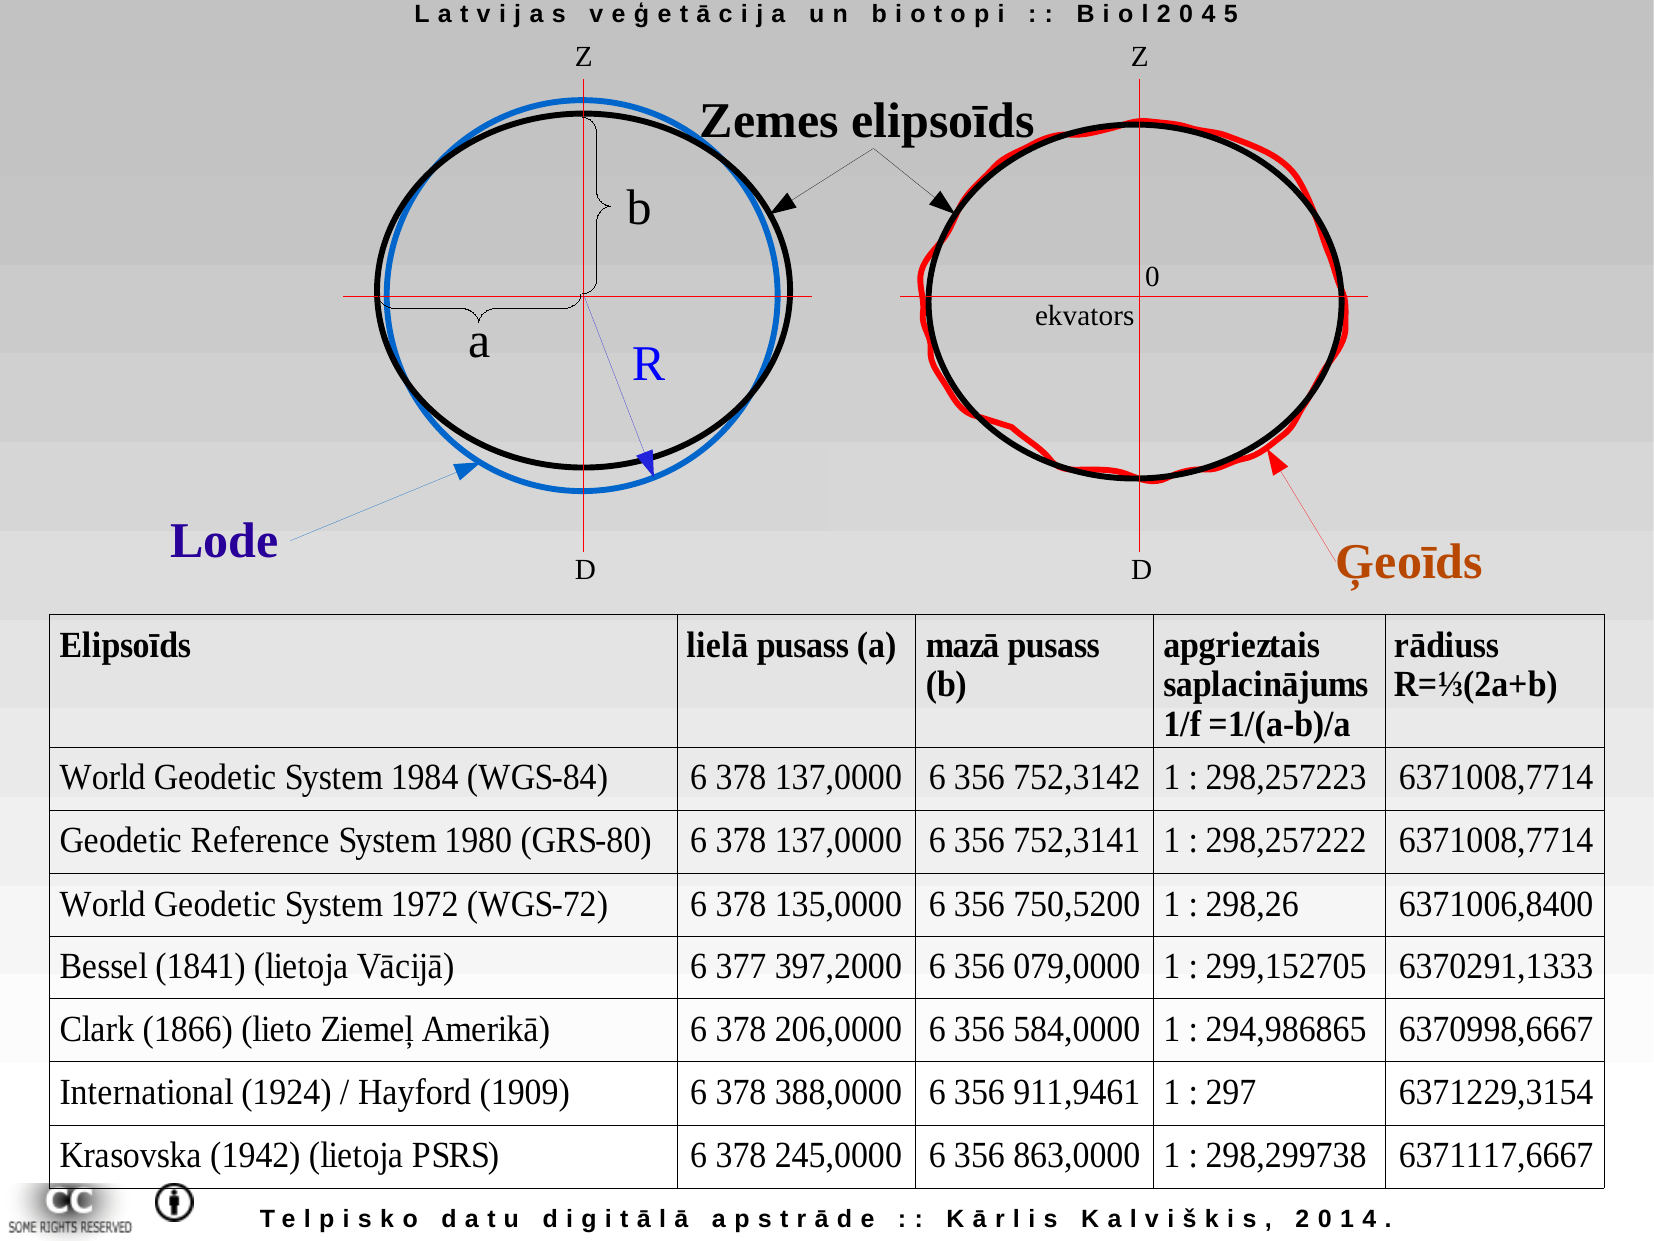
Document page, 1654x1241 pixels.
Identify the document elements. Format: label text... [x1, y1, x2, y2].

text_box D [574, 553, 597, 586]
text_box ekvators [1035, 299, 1135, 333]
text_box 0 [1145, 260, 1161, 294]
text_box Zemes elipsoīds [678, 93, 1069, 149]
text_box Z [1130, 40, 1149, 73]
text_box R [631, 336, 666, 392]
picture [0, 0, 1654, 1241]
text_box b [626, 179, 652, 236]
text_box Z [574, 40, 593, 73]
chart [47, 612, 1606, 1190]
text_box a [468, 313, 491, 369]
text_box Ģeoīds [1335, 534, 1496, 590]
text_box D [1131, 553, 1153, 586]
text_box Lode [170, 513, 291, 569]
